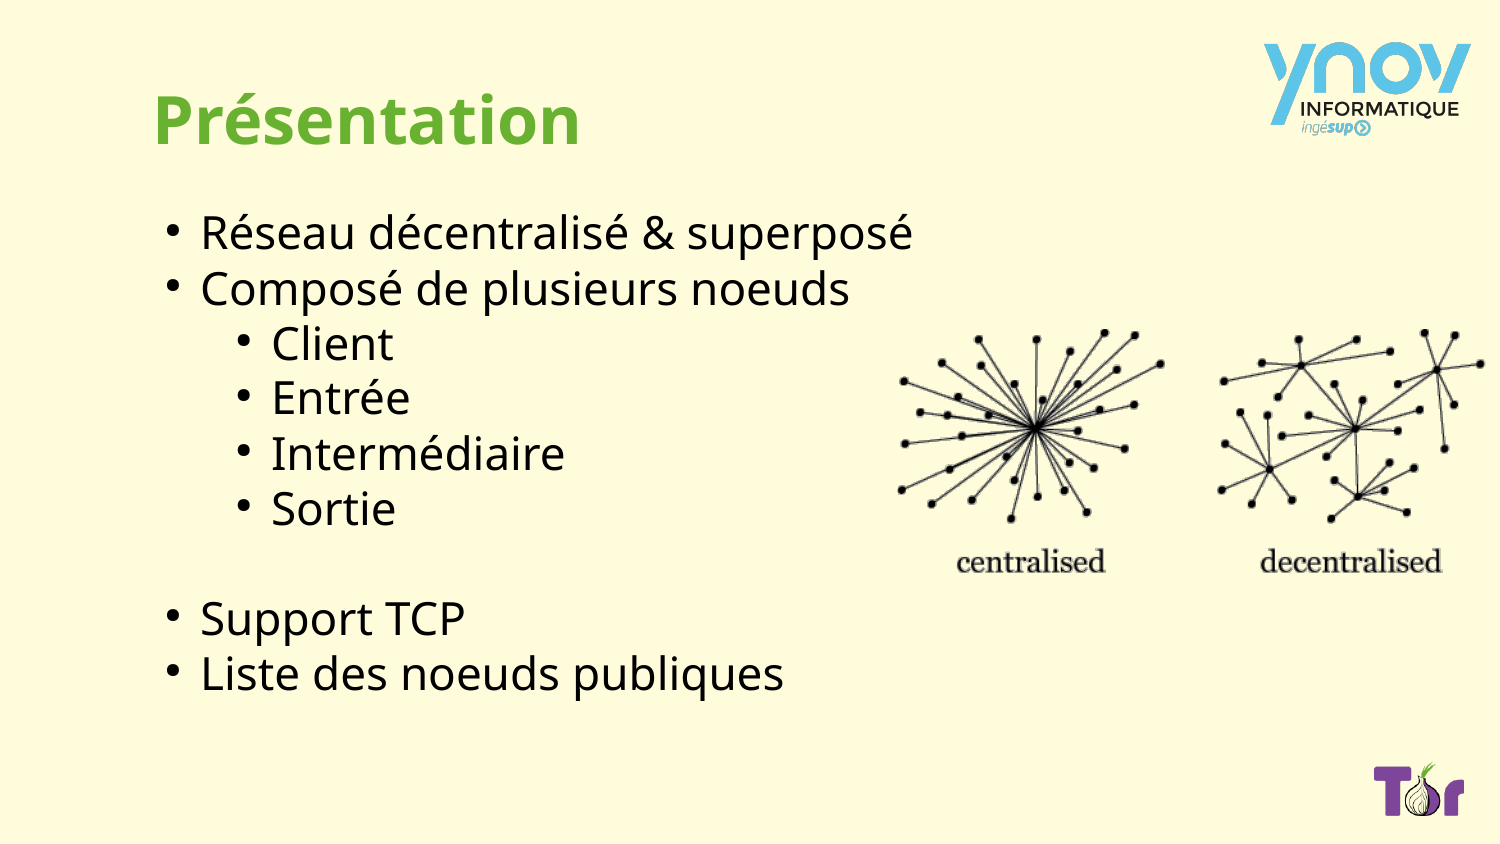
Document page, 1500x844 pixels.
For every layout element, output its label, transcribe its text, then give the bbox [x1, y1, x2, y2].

text_box Réseau décentralisé & superposé Composé de plusieurs noeuds Client Entrée Intermédiaire Sortie Support TCP Liste des noeuds publiques [150, 196, 1321, 707]
picture [1264, 42, 1471, 136]
text_box Présentation [137, 70, 1000, 166]
picture [1374, 761, 1464, 816]
picture [897, 329, 1489, 579]
